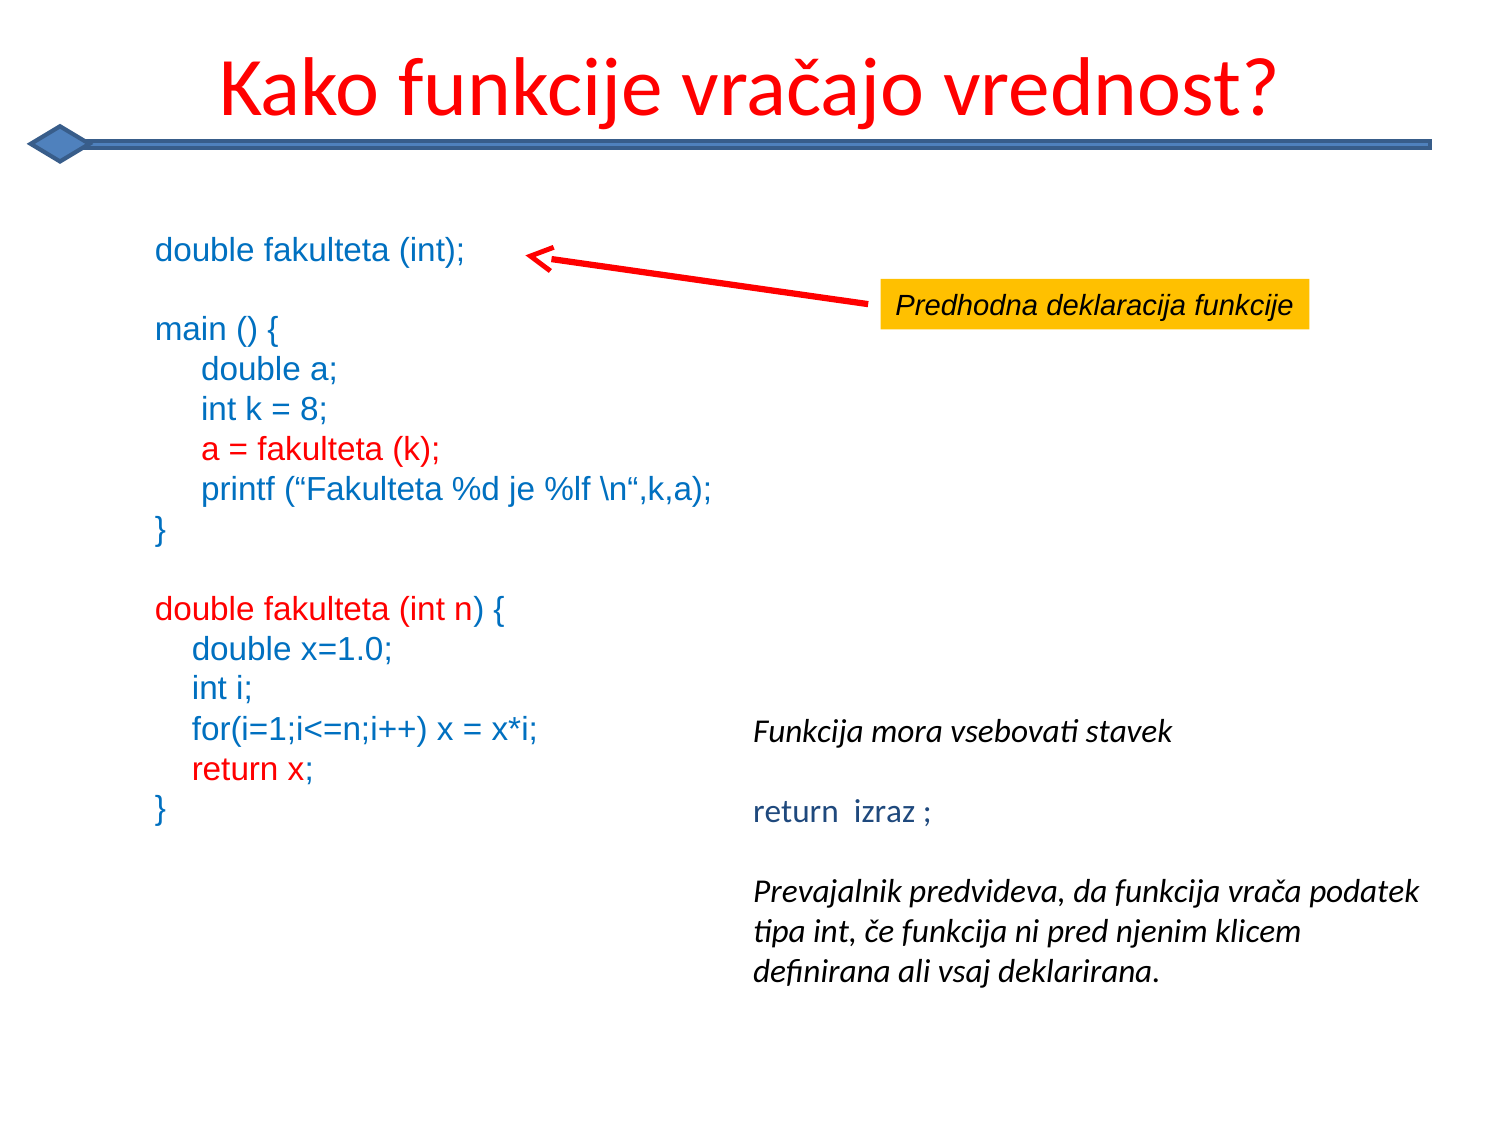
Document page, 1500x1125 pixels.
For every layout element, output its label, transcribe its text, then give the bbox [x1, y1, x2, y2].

text_box Funkcija mora vsebovati stavek return izraz ; Prevajalnik predvideva, da funkcija vrača podatek tipa int, če funkcija ni pred njenim klicem definirana ali vsaj deklarirana. [738, 701, 1442, 997]
text_box double fakulteta (int); main () { double a; int k = 8; a = fakulteta (k); printf (“Fakulteta %d je %lf \n“,k,a); } double fakulteta (int n) { double x=1.0; int i; for(i=1;i<=n;i++) x = x*i; return x; } [140, 219, 729, 835]
title Kako funkcije vračajo vrednost? [75, 23, 1426, 141]
text_box Predhodna deklaracija funkcije [880, 278, 1310, 330]
